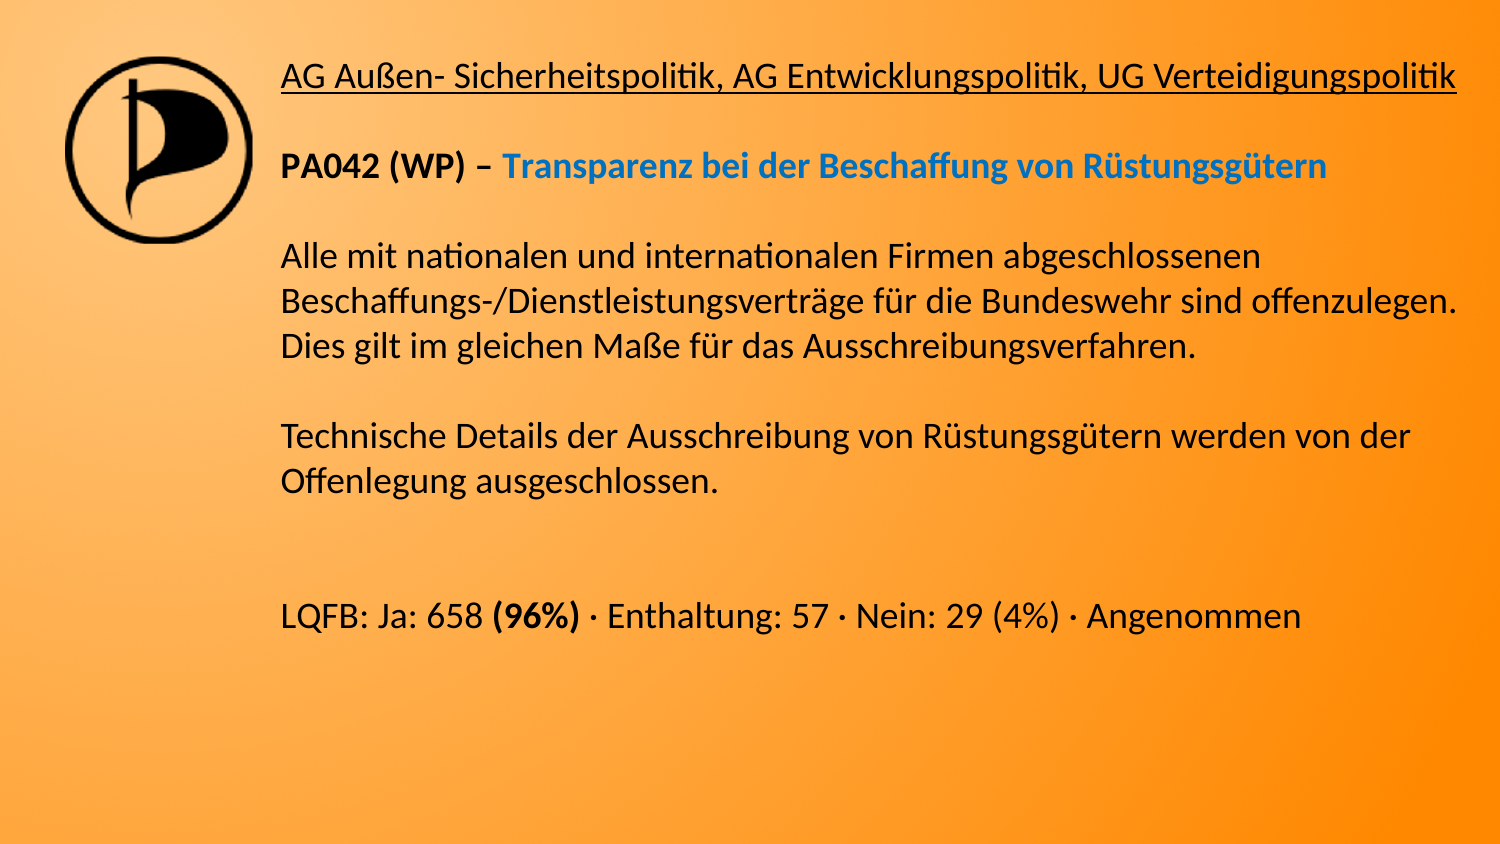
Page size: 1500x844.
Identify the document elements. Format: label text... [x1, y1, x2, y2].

picture [0, 0, 1500, 844]
text_box AG Außen- Sicherheitspolitik, AG Entwicklungspolitik, UG Verteidigungspolitik PA042 (WP) – Transparenz bei der Beschaffung von Rüstungsgütern Alle mit nationalen und internationalen Firmen abgeschlossenen Beschaffungs-/Dienstleistungsverträge für die Bundeswehr sind offenzulegen. Dies gilt im gleichen Maße für das Ausschreibungsverfahren. Technische Details der Ausschreibung von Rüstungsgütern werden von der Offenlegung ausgeschlossen. LQFB: Ja: 658 (96%) · Enthaltung: 57 · Nein: 29 (4%) · Angenommen [265, 43, 1500, 844]
